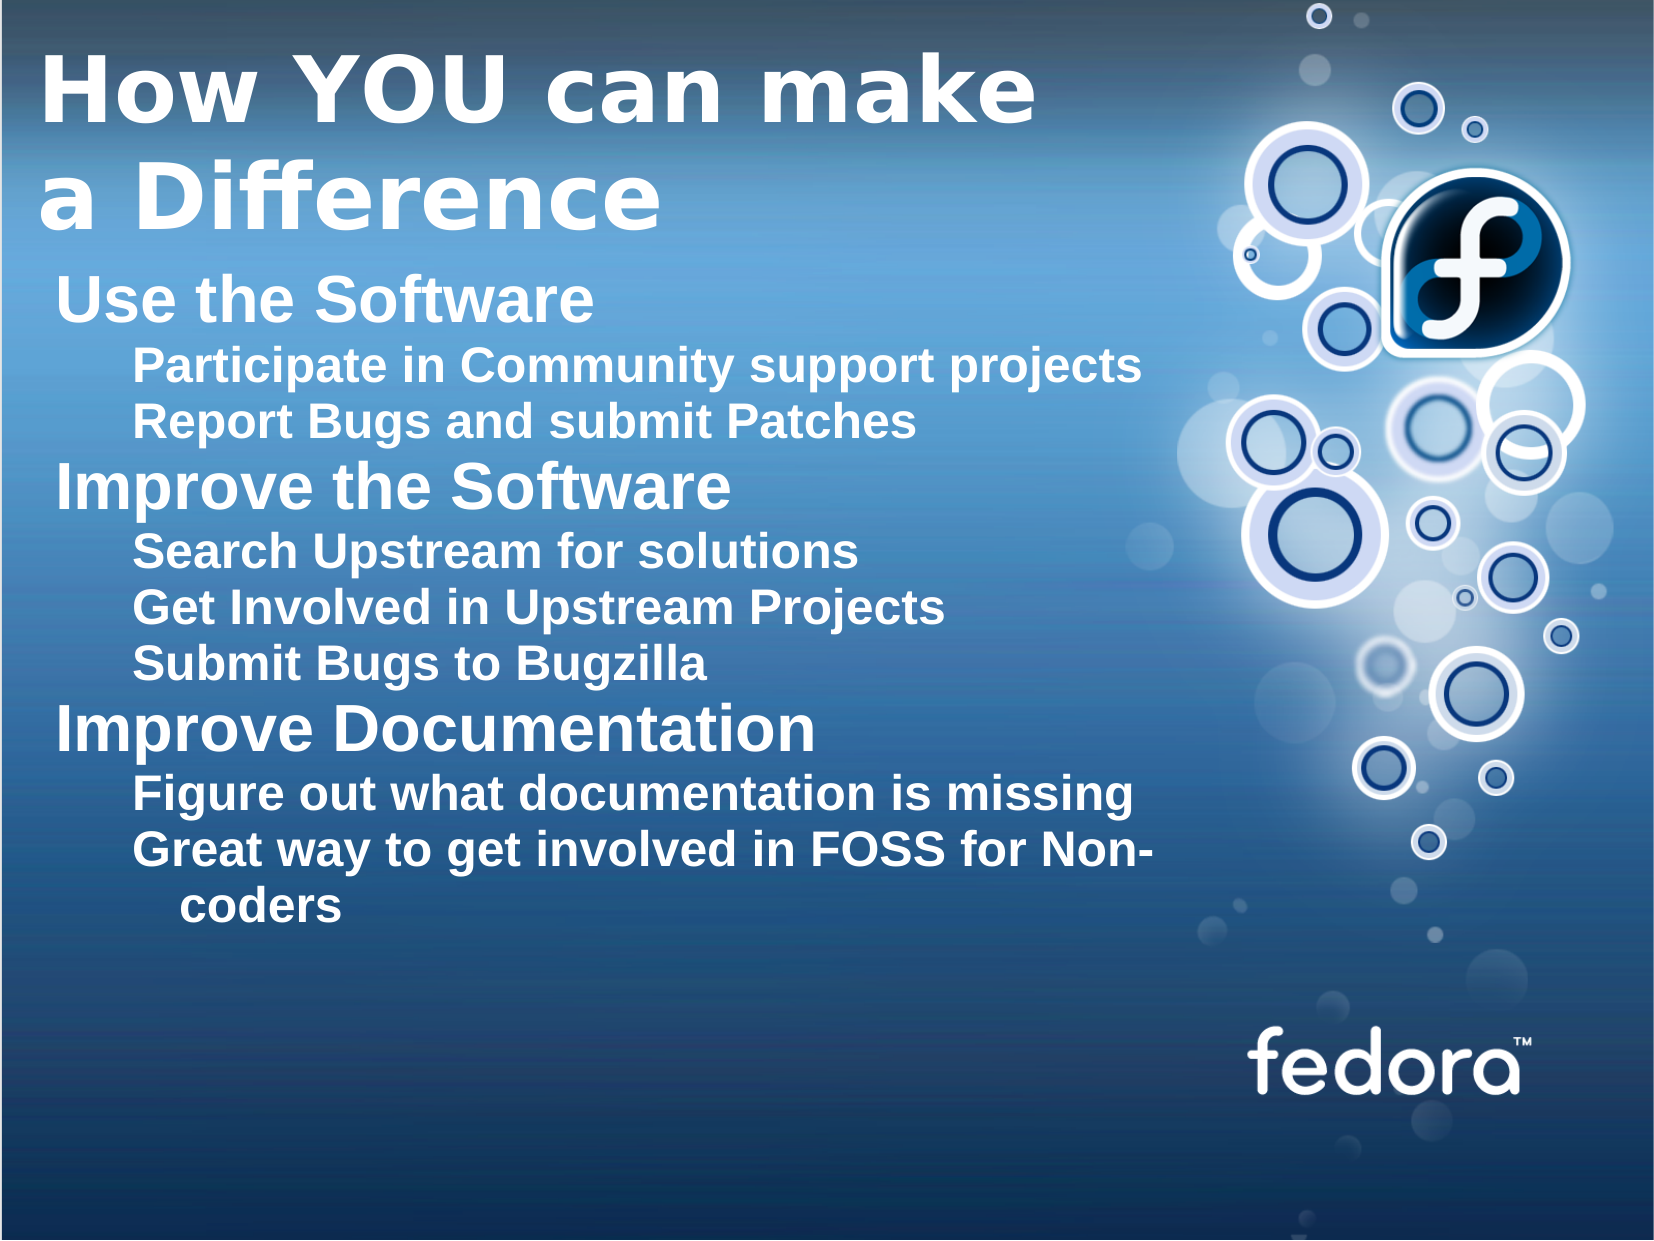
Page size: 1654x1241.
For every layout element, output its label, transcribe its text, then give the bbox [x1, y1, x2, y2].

picture [1, 0, 1654, 1240]
list Use the Software Participate in Community support projects Report Bugs and submit Patches Improve the Software Search Upstream for solutions Get Involved in Upstream Projects Submit Bugs to Bugzilla Improve Documentation Figure out what documentation is missing Great way to get involved in FOSS for Non-coders [37, 262, 1201, 1201]
title How YOU can make a Difference [37, 37, 1526, 252]
